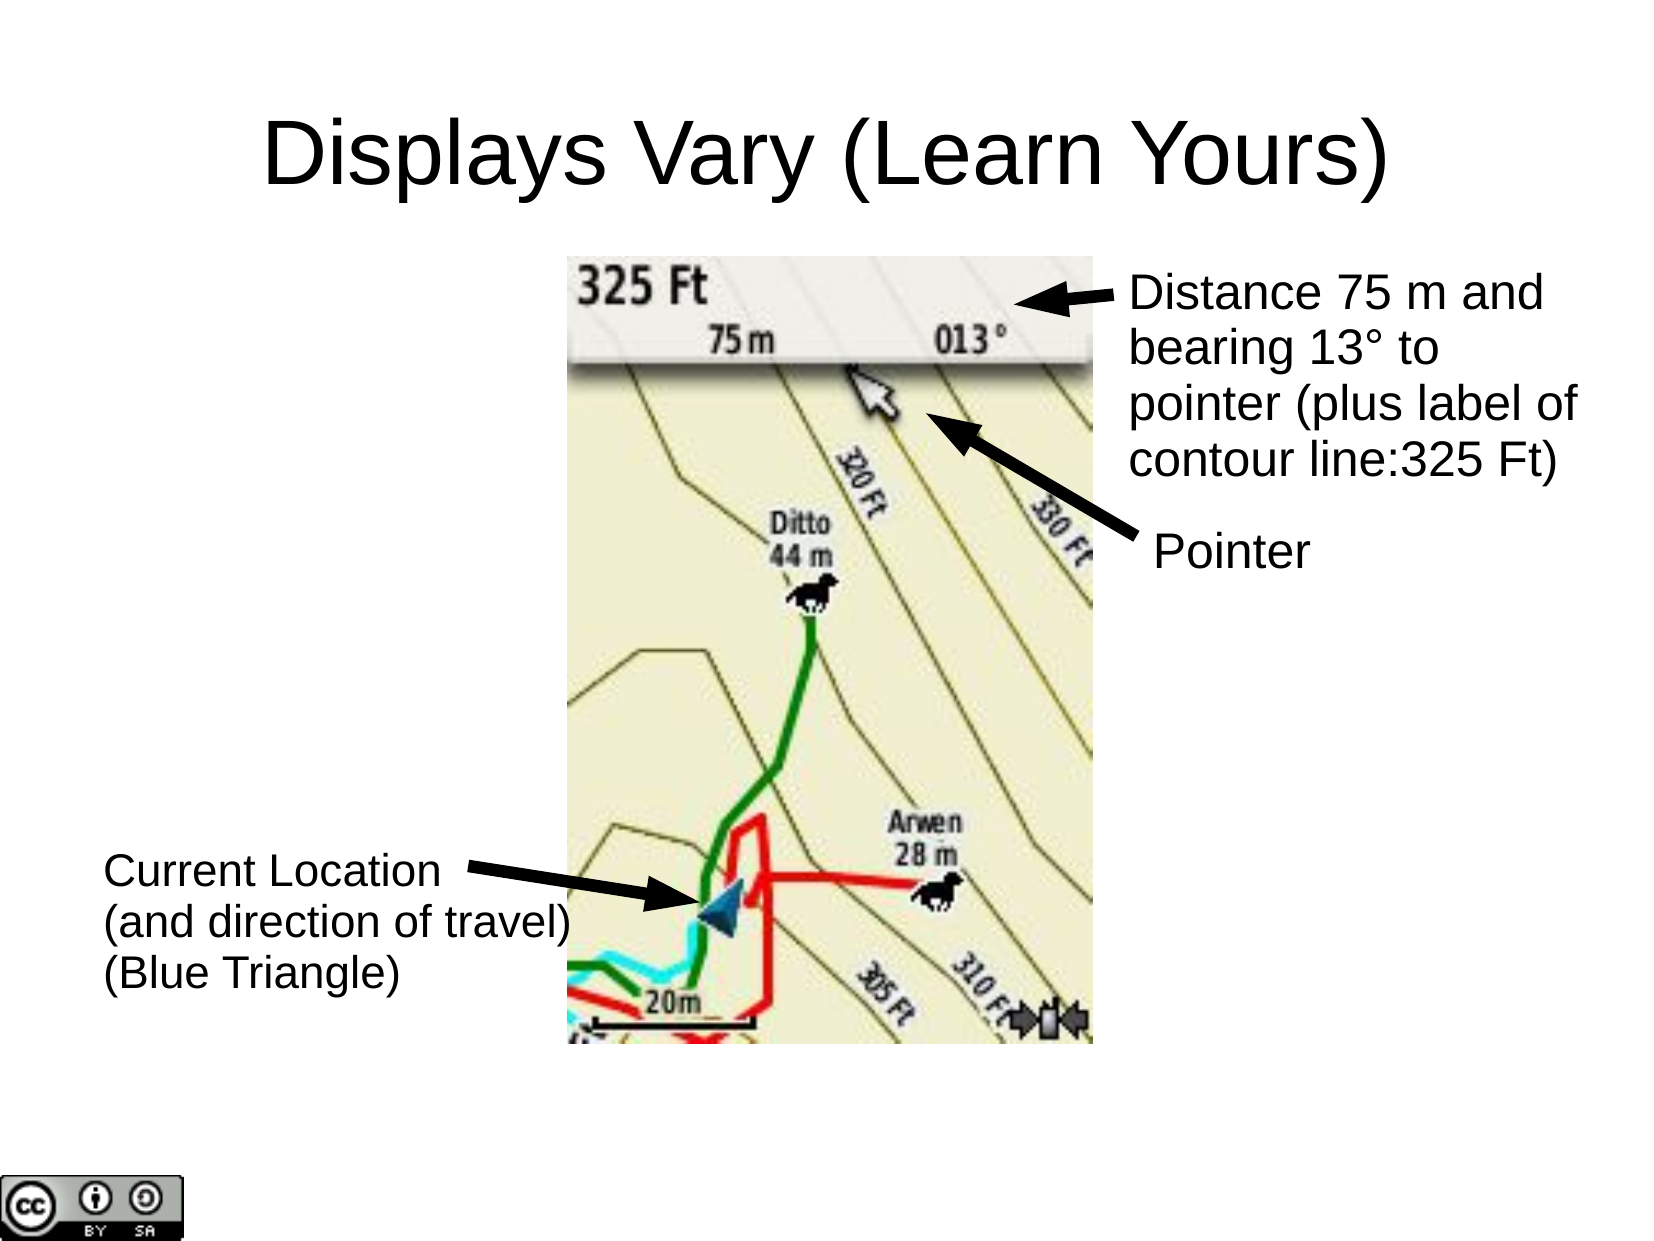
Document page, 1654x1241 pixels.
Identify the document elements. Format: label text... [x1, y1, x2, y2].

picture [0, 1175, 184, 1241]
text_box Distance 75 m and bearing 13° to pointer (plus label of contour line:325 Ft) [1113, 256, 1621, 555]
title Displays Vary (Learn Yours) [82, 49, 1571, 257]
picture [567, 257, 1093, 1044]
text_box Current Location (and direction of travel) (Blue Triangle) [88, 837, 649, 1007]
text_box Pointer [1138, 516, 1389, 603]
